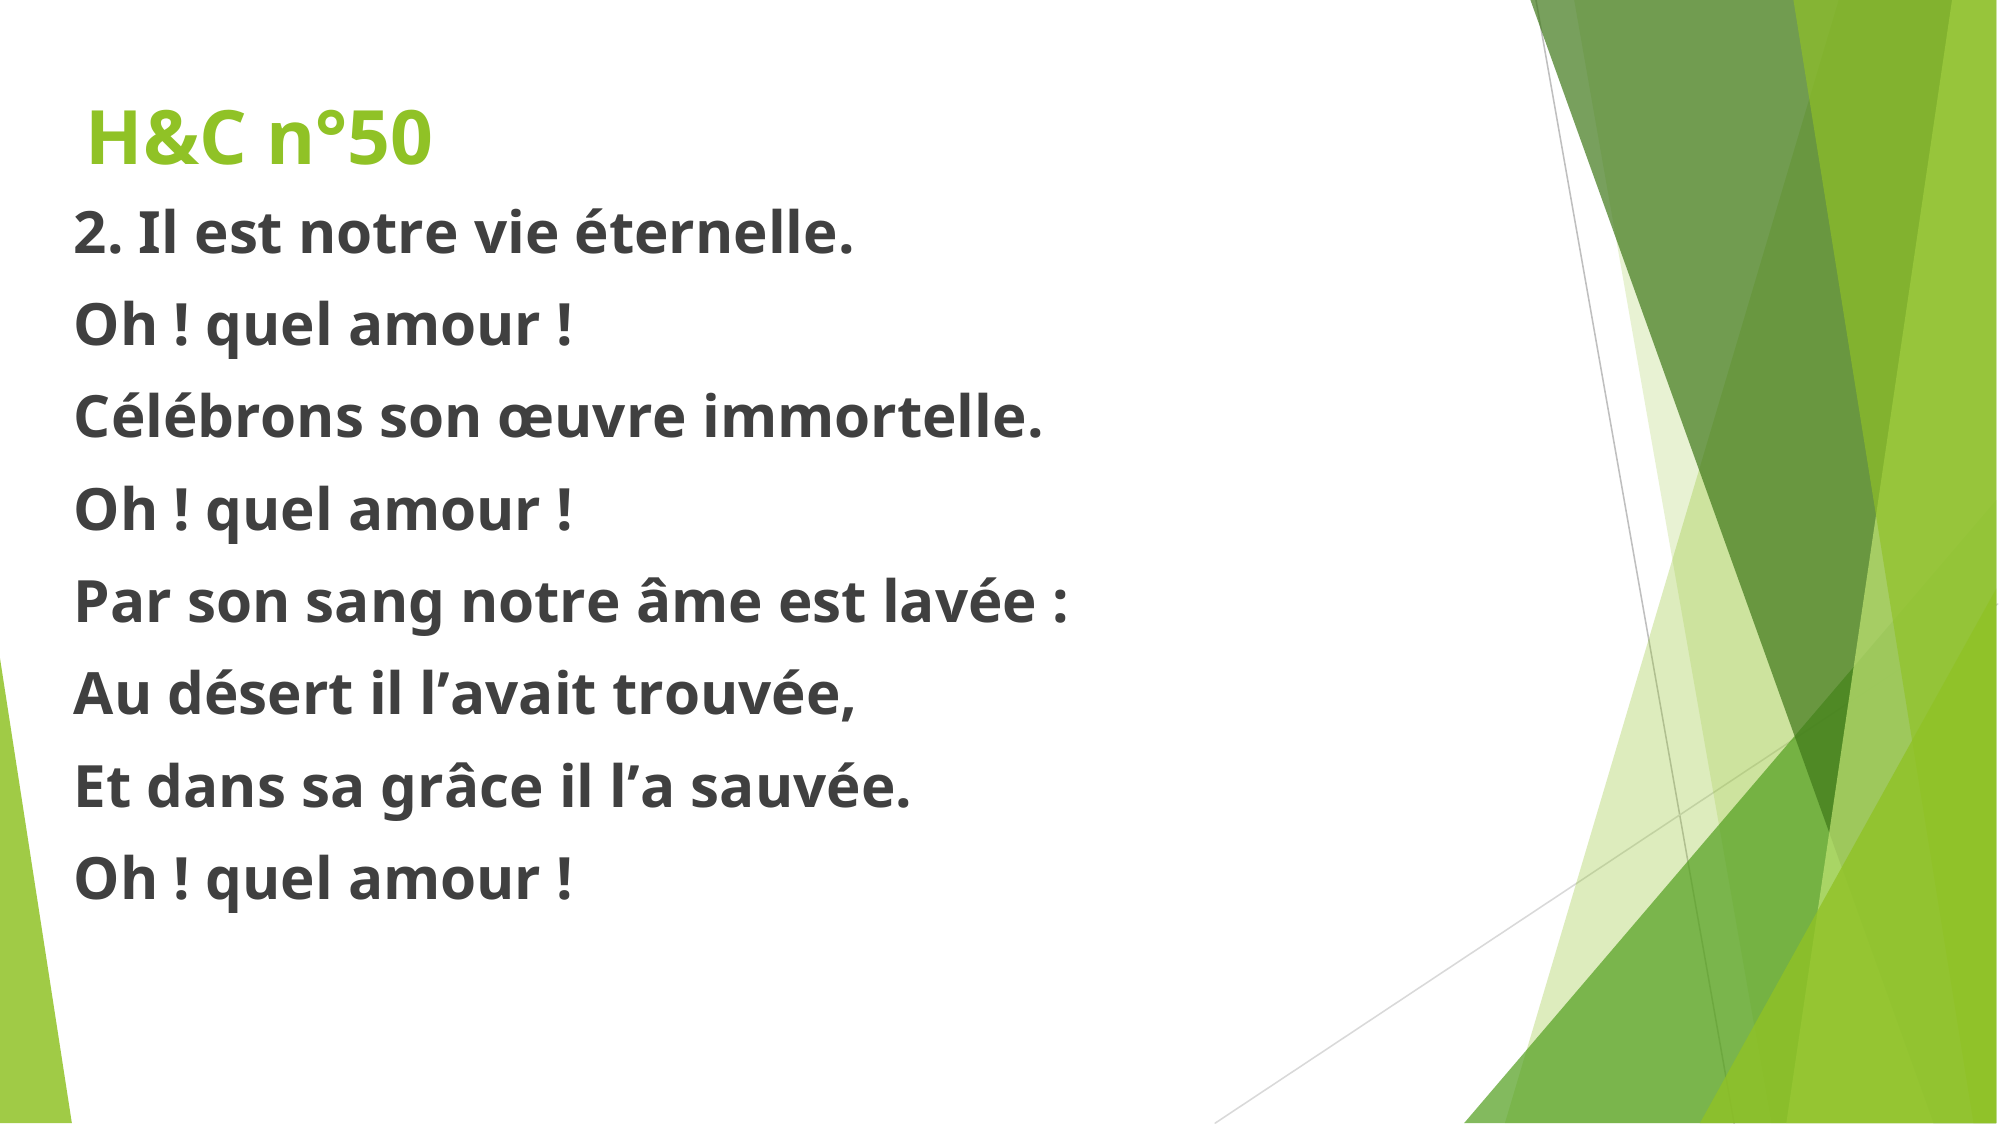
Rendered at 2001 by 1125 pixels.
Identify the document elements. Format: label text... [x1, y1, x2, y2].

text_box 2. Il est notre vie éternelle. Oh ! quel amour ! Célébrons son œuvre immortelle. Oh ! quel amour ! Par son sang notre âme est lavée : Au désert il l’avait trouvée, Et dans sa grâce il l’a sauvée. Oh ! quel amour ! [59, 177, 2001, 1075]
text_box H&C n°50 [70, 82, 863, 177]
